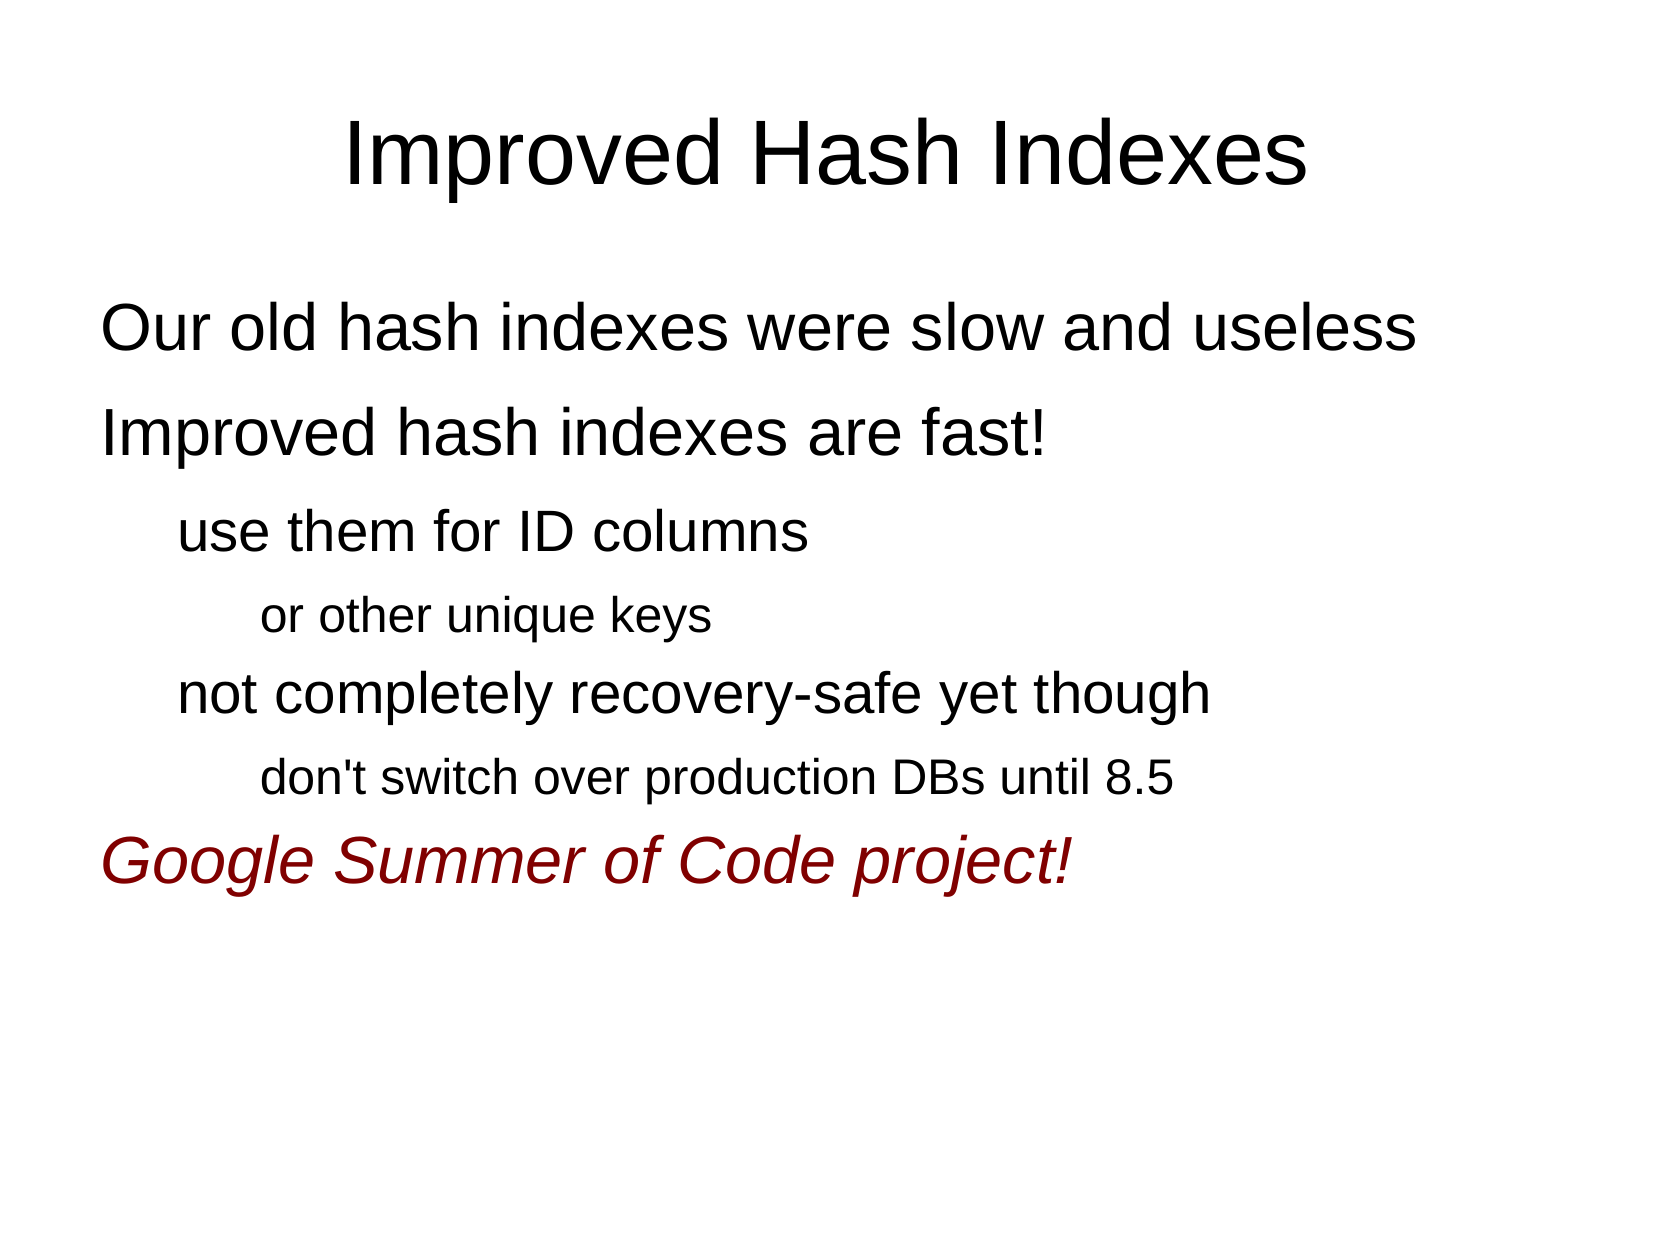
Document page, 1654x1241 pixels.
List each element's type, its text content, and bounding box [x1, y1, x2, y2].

list Our old hash indexes were slow and useless Improved hash indexes are fast! use them for ID columns or other unique keys not completely recovery-safe yet though don't switch over production DBs until 8.5 Google Summer of Code project! [82, 290, 1571, 1094]
title Improved Hash Indexes [82, 56, 1571, 250]
